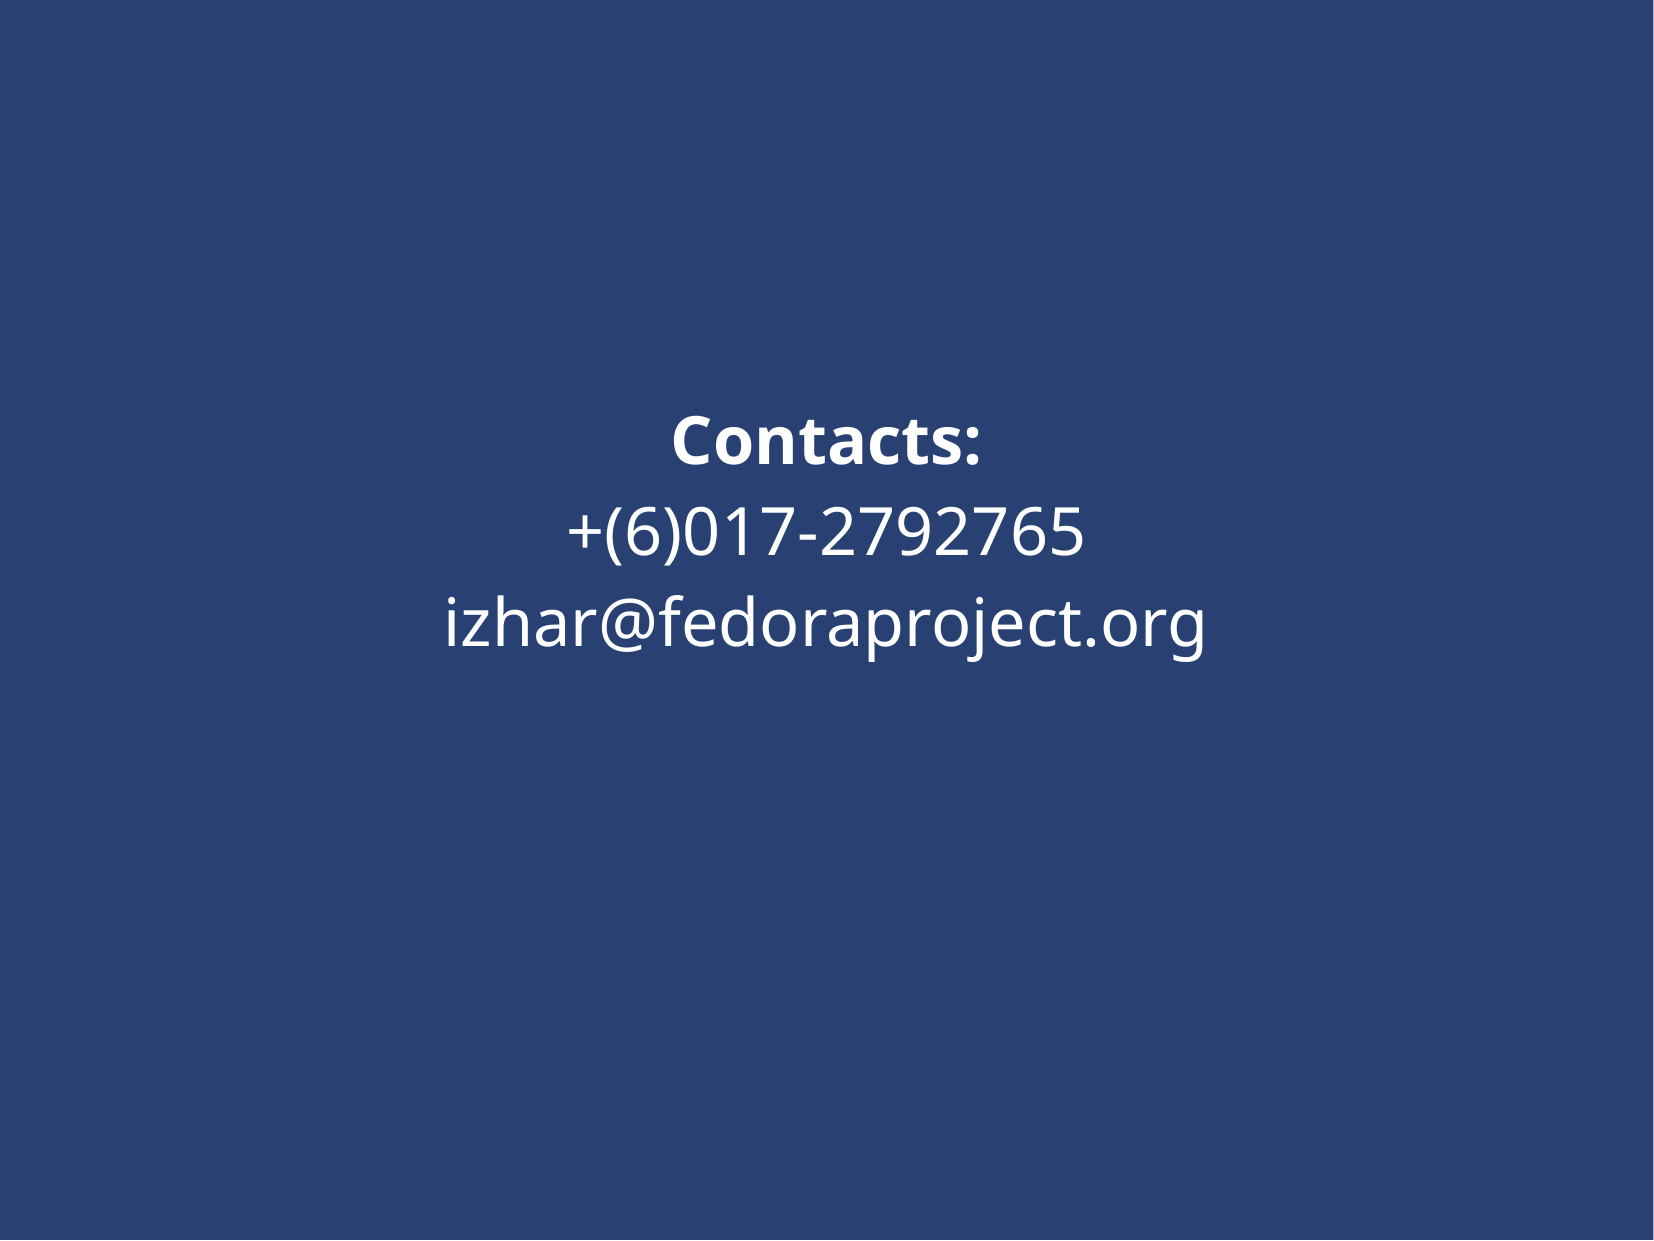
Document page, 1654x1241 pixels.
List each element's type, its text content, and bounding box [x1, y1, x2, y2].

subtitle Contacts: +(6)017-2792765 izhar@fedoraproject.org [82, 49, 1571, 1109]
